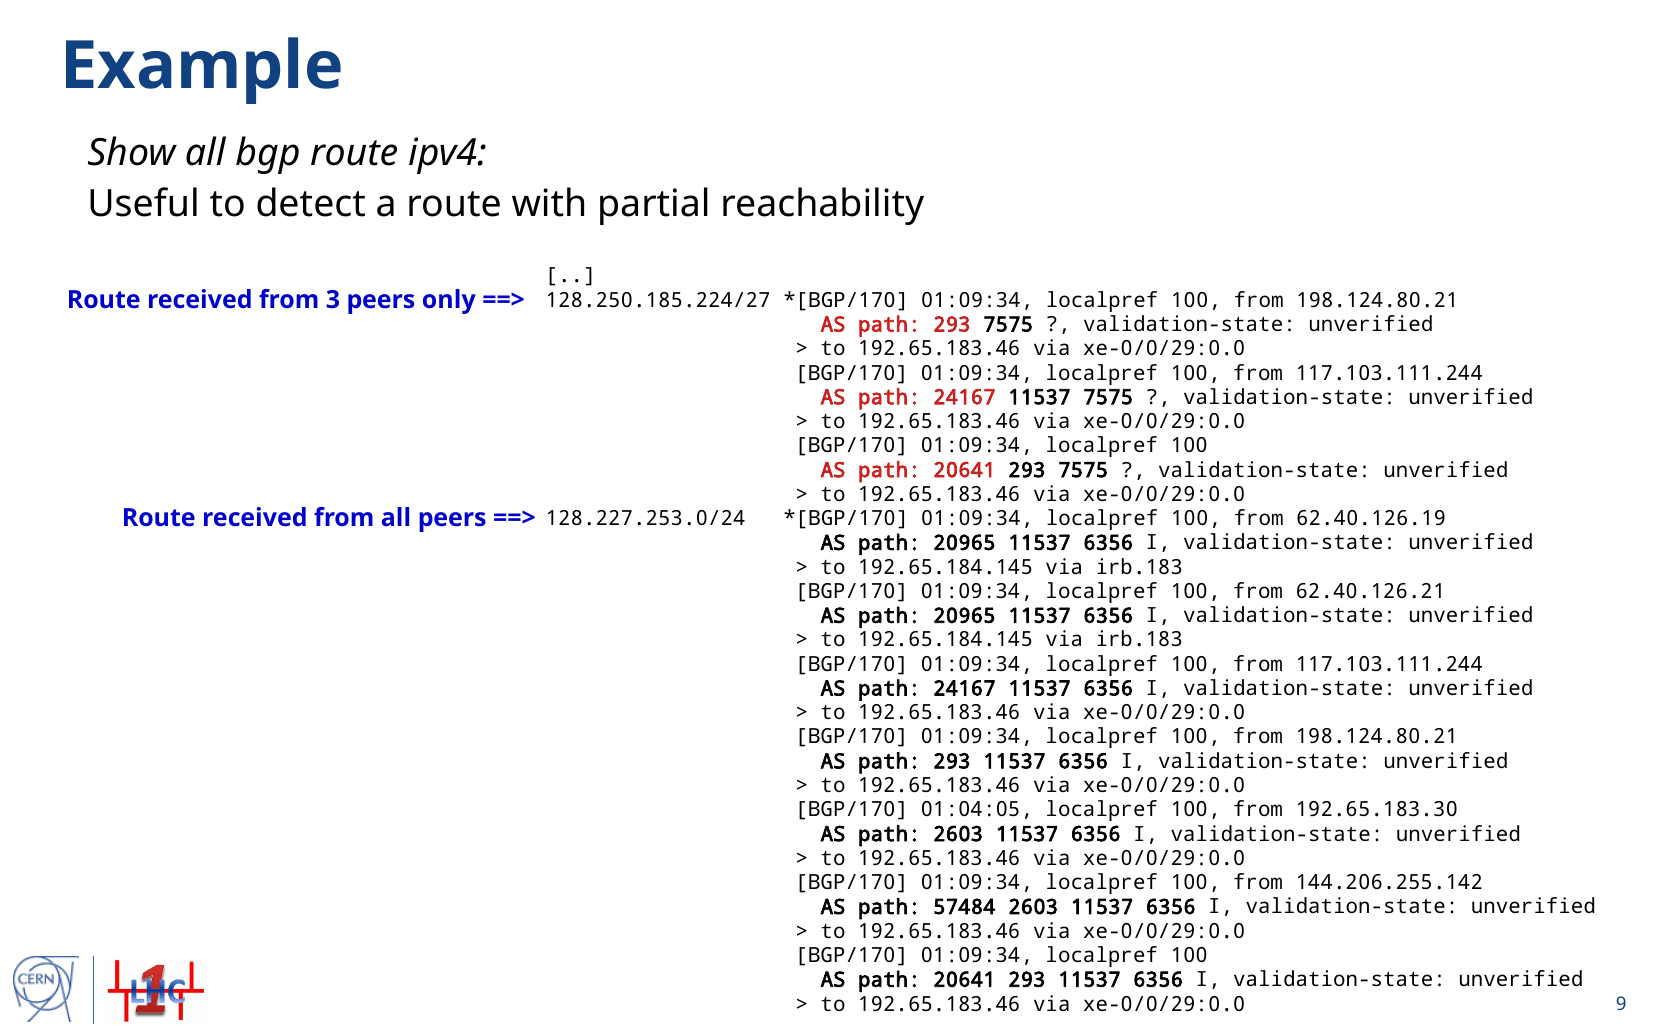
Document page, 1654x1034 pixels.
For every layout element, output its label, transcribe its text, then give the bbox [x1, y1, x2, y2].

text_box Show all bgp route ipv4: Useful to detect a route with partial reachability [72, 118, 1628, 274]
text_box Route received from all peers ==> [107, 492, 576, 549]
title Example [60, 0, 1528, 138]
text_box [..] 128.250.185.224/27 *[BGP/170] 01:09:34, localpref 100, from 198.124.80.21 AS path: 293 7575 ?, validation-state: unverified > to 192.65.183.46 via xe-0/0/29:0.0 [BGP/170] 01:09:34, localpref 100, from 117.103.111.244 AS path: 24167 11537 7575 ?, validation-state: unverified > to 192.65.183.46 via xe-0/0/29:0.0 [BGP/170] 01:09:34, localpref 100 AS path: 20641 293 7575 ?, validation-state: unverified > to 192.65.183.46 via xe-0/0/29:0.0 128.227.253.0/24 *[BGP/170] 01:09:34, localpref 100, from 62.40.126.19 AS path: 20965 11537 6356 I, validation-state: unverified > to 192.65.184.145 via irb.183 [BGP/170] 01:09:34, localpref 100, from 62.40.126.21 AS path: 20965 11537 6356 I, validation-state: unverified > to 192.65.184.145 via irb.183 [BGP/170] 01:09:34, localpref 100, from 117.103.111.244 AS path: 24167 11537 6356 I, validation-state: unverified > to 192.65.183.46 via xe-0/0/29:0.0 [BGP/170] 01:09:34, localpref 100, from 198.124.80.21 AS path: 293 11537 6356 I, validation-state: unverified > to 192.65.183.46 via xe-0/0/29:0.0 [BGP/170] 01:04:05, localpref 100, from 192.65.183.30 AS path: 2603 11537 6356 I, validation-state: unverified > to 192.65.183.46 via xe-0/0/29:0.0 [BGP/170] 01:09:34, localpref 100, from 144.206.255.142 AS path: 57484 2603 11537 6356 I, validation-state: unverified > to 192.65.183.46 via xe-0/0/29:0.0 [BGP/170] 01:09:34, localpref 100 AS path: 20641 293 11537 6356 I, validation-state: unverified > to 192.65.183.46 via xe-0/0/29:0.0 [530, 256, 1654, 382]
text_box Show all bgp route ipv4: Useful to detect a route with partial reachability [72, 358, 530, 836]
text_box [..] 128.250.185.224/27 *[BGP/170] 01:09:34, localpref 100, from 198.124.80.21 AS path: 293 7575 ?, validation-state: unverified > to 192.65.183.46 via xe-0/0/29:0.0 [BGP/170] 01:09:34, localpref 100, from 117.103.111.244 AS path: 24167 11537 7575 ?, validation-state: unverified > to 192.65.183.46 via xe-0/0/29:0.0 [BGP/170] 01:09:34, localpref 100 AS path: 20641 293 7575 ?, validation-state: unverified > to 192.65.183.46 via xe-0/0/29:0.0 128.227.253.0/24 *[BGP/170] 01:09:34, localpref 100, from 62.40.126.19 AS path: 20965 11537 6356 I, validation-state: unverified > to 192.65.184.145 via irb.183 [BGP/170] 01:09:34, localpref 100, from 62.40.126.21 AS path: 20965 11537 6356 I, validation-state: unverified > to 192.65.184.145 via irb.183 [BGP/170] 01:09:34, localpref 100, from 117.103.111.244 AS path: 24167 11537 6356 I, validation-state: unverified > to 192.65.183.46 via xe-0/0/29:0.0 [BGP/170] 01:09:34, localpref 100, from 198.124.80.21 AS path: 293 11537 6356 I, validation-state: unverified > to 192.65.183.46 via xe-0/0/29:0.0 [BGP/170] 01:04:05, localpref 100, from 192.65.183.30 AS path: 2603 11537 6356 I, validation-state: unverified > to 192.65.183.46 via xe-0/0/29:0.0 [BGP/170] 01:09:34, localpref 100, from 144.206.255.142 AS path: 57484 2603 11537 6356 I, validation-state: unverified > to 192.65.183.46 via xe-0/0/29:0.0 [BGP/170] 01:09:34, localpref 100 AS path: 20641 293 11537 6356 I, validation-state: unverified > to 192.65.183.46 via xe-0/0/29:0.0 [530, 453, 1654, 1034]
picture [13, 956, 79, 1032]
picture [102, 955, 208, 1027]
text_box Route received from 3 peers only ==> [52, 274, 555, 358]
text_box [513, 382, 1654, 453]
